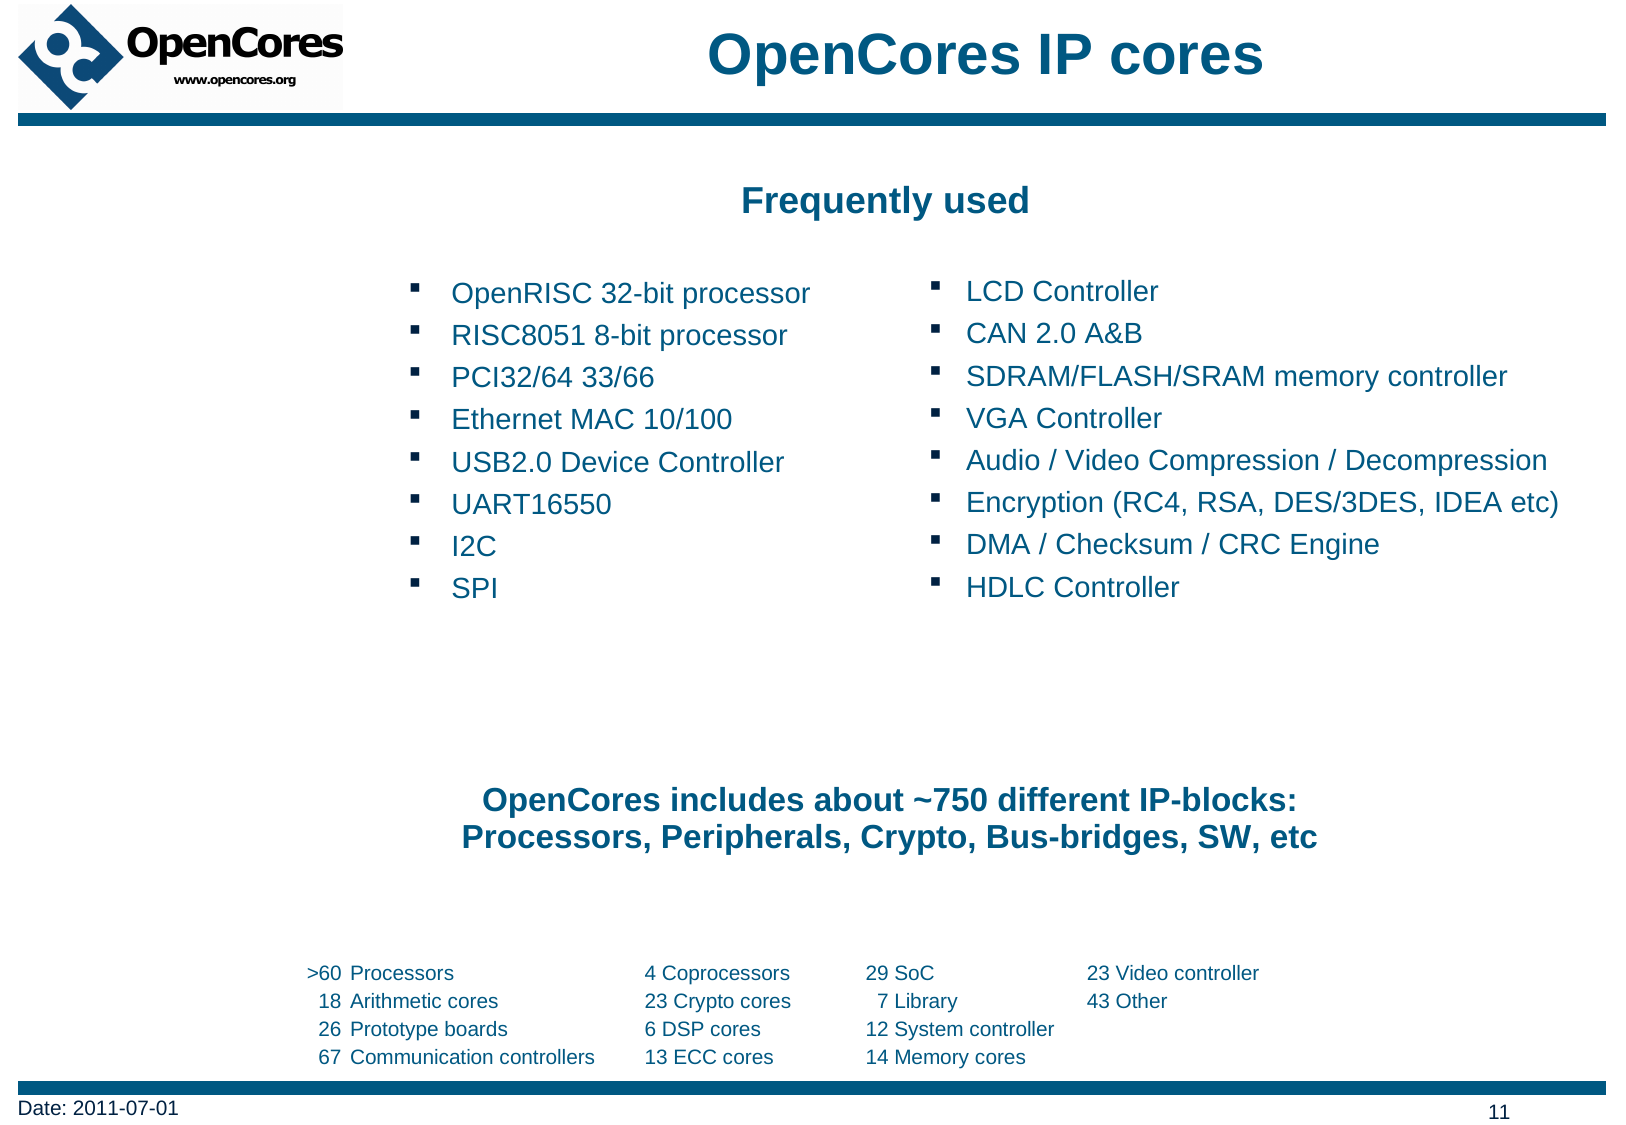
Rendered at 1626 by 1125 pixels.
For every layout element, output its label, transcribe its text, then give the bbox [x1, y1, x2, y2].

picture [18, 4, 343, 110]
text_box OpenCores includes about ~750 different IP-blocks: Processors, Peripherals, Crypto, Bus-bridges, SW, etc [223, 773, 1558, 864]
text_box OpenCores IP cores [347, 8, 1626, 89]
text_box >60 Processors 4 Coprocessors 29 SoC 23 Video controller 18 Arithmetic cores 23 Crypto cores 7 Library 43 Other 26 Prototype boards 6 DSP cores 12 System controller 67 Communication controllers 13 ECC cores 14 Memory cores [291, 923, 1626, 1104]
text_box Frequently used [725, 168, 1139, 229]
text_box OpenRISC 32-bit processor RISC8051 8-bit processor PCI32/64 33/66 Ethernet MAC 10/100 USB2.0 Device Controller UART16550 I2C SPI [335, 266, 764, 651]
text_box LCD Controller CAN 2.0 A&B SDRAM/FLASH/SRAM memory controller VGA Controller Audio / Video Compression / Decompression Encryption (RC4, RSA, DES/3DES, IDEA etc) DMA / Checksum / CRC Engine HDLC Controller [764, 264, 1588, 788]
